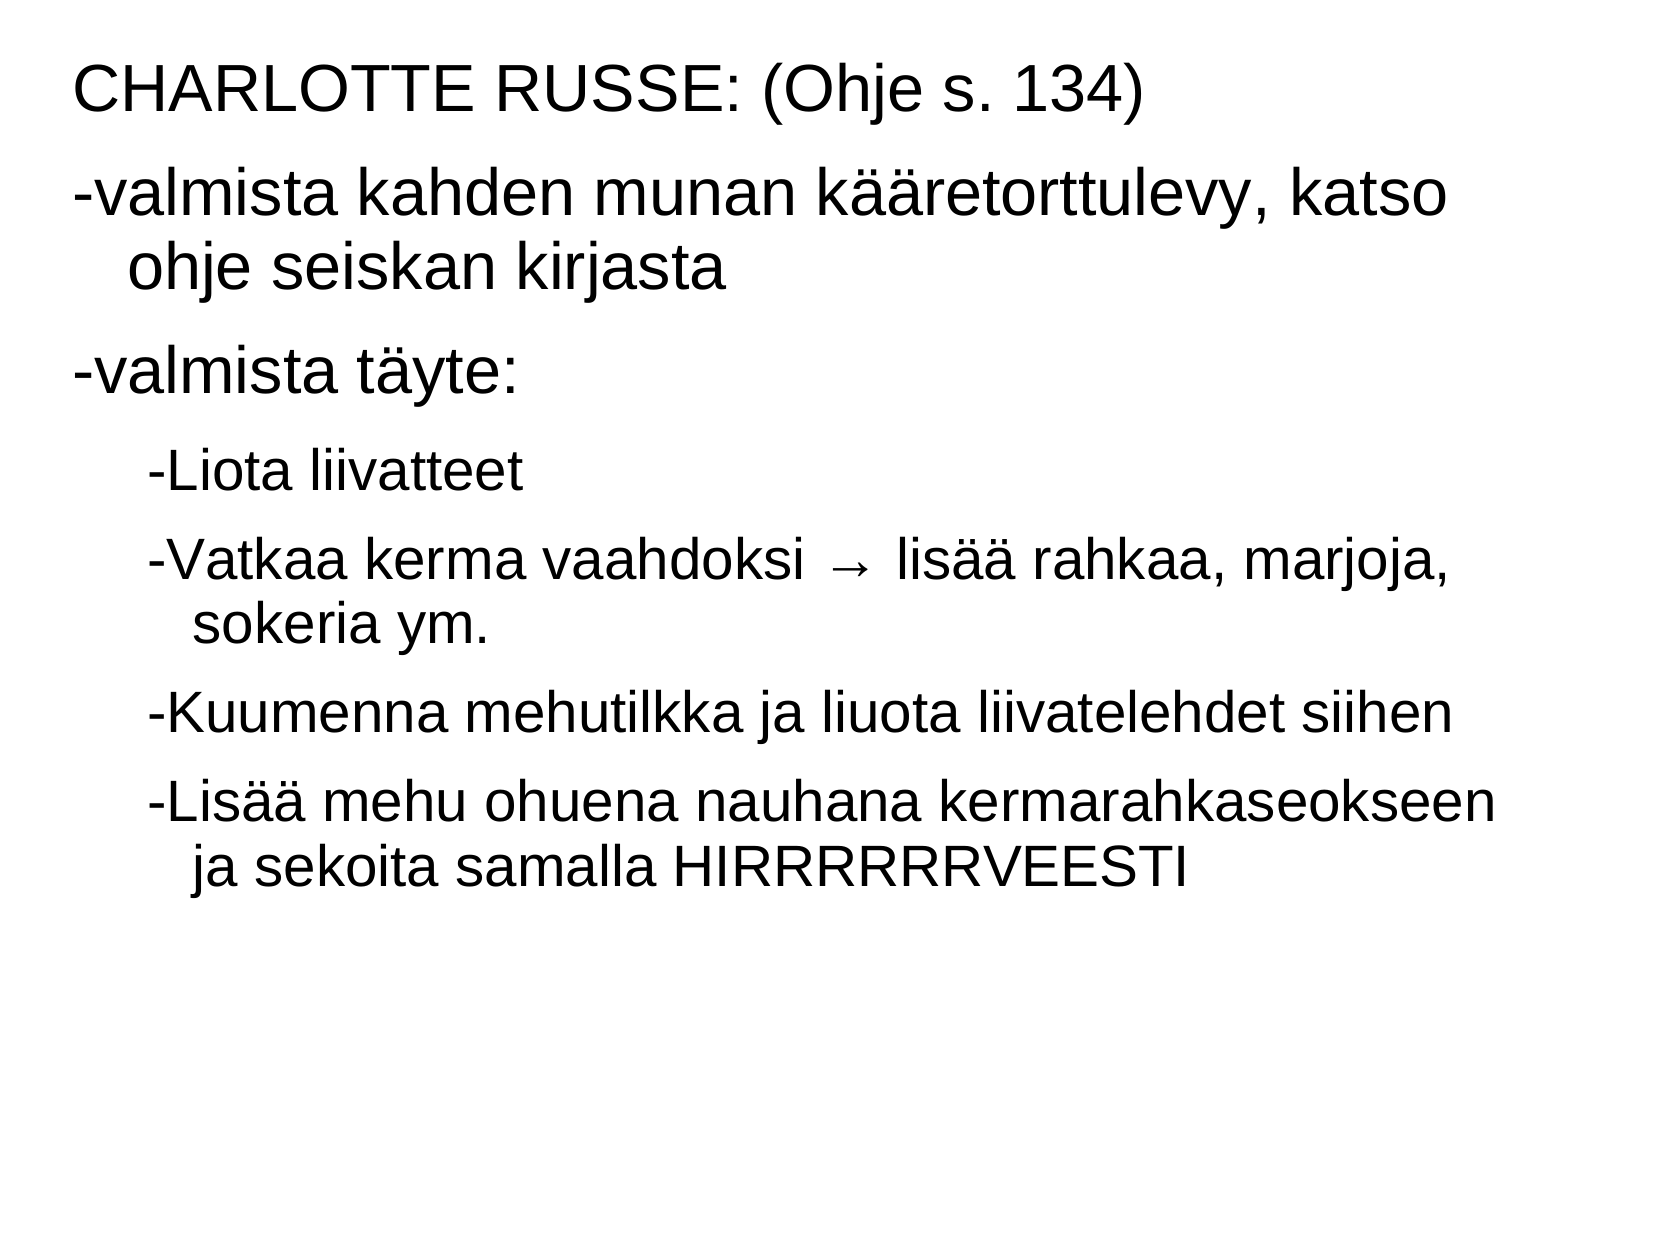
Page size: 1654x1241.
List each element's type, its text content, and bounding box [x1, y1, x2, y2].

list CHARLOTTE RUSSE: (Ohje s. 134) -valmista kahden munan kääretorttulevy, katso ohje seiskan kirjasta -valmista täyte: -Liota liivatteet -Vatkaa kerma vaahdoksi → lisää rahkaa, marjoja, sokeria ym. -Kuumenna mehutilkka ja liuota liivatelehdet siihen -Lisää mehu ohuena nauhana kermarahkaseokseen ja sekoita samalla HIRRRRRRVEESTI [70, 47, 1556, 1241]
